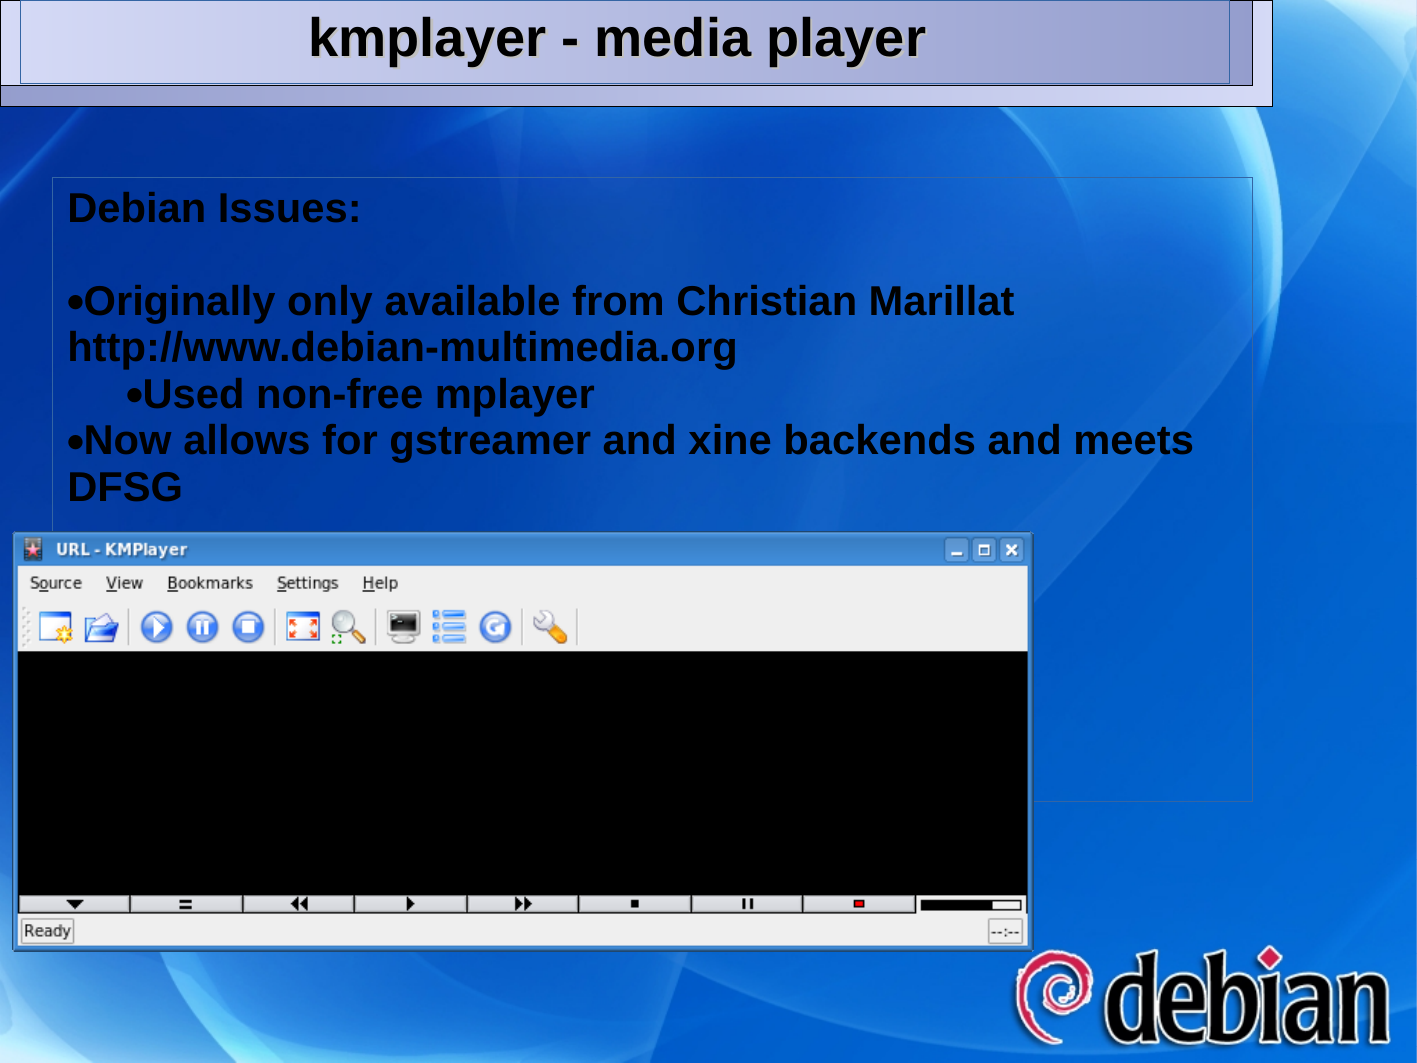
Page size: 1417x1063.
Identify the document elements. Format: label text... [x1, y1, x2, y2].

text_box Debian Issues: Originally only available from Christian Marillat http://www.debian-multimedia.org Used non-free mplayer Now allows for gstreamer and xine backends and meets DFSG [52, 177, 1253, 802]
text_box [0, 0, 1273, 107]
text_box kmplayer - media player [20, 0, 1230, 84]
picture [0, 0, 1417, 1063]
